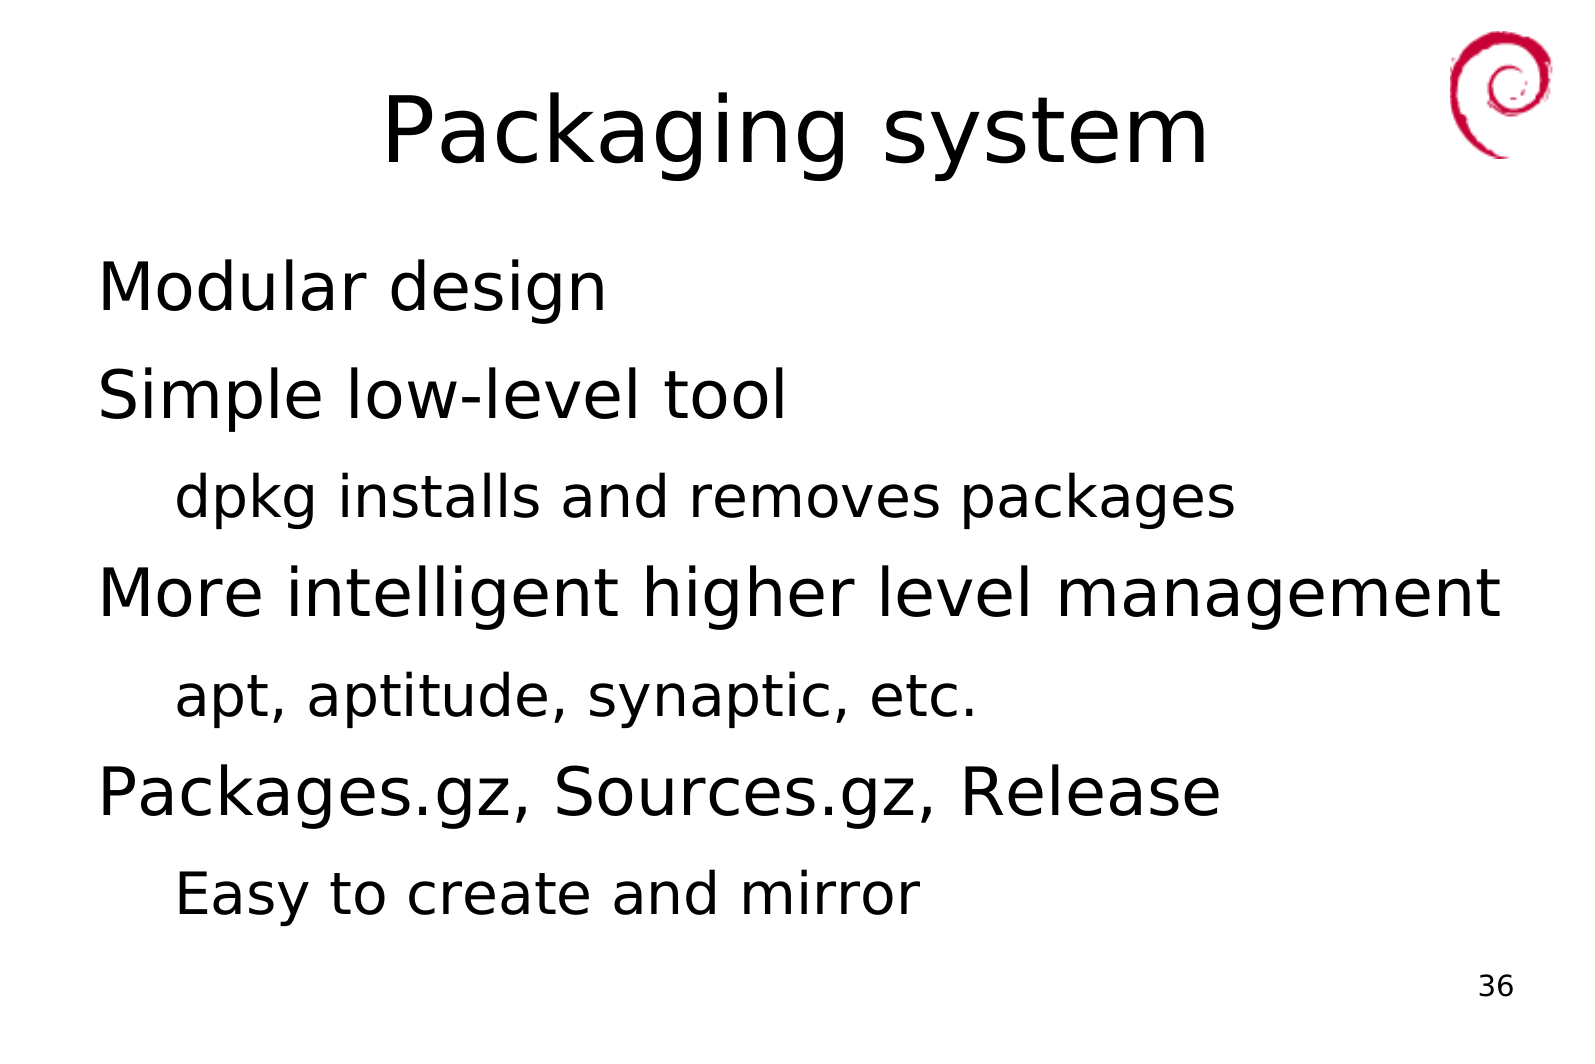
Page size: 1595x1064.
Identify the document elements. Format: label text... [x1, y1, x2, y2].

list Modular design Simple low-level tool dpkg installs and removes packages More intelligent higher level management apt, aptitude, synaptic, etc. Packages.gz, Sources.gz, Release Easy to create and mirror [79, 248, 1515, 1007]
title Packaging system [79, 42, 1515, 221]
picture [1450, 31, 1555, 159]
